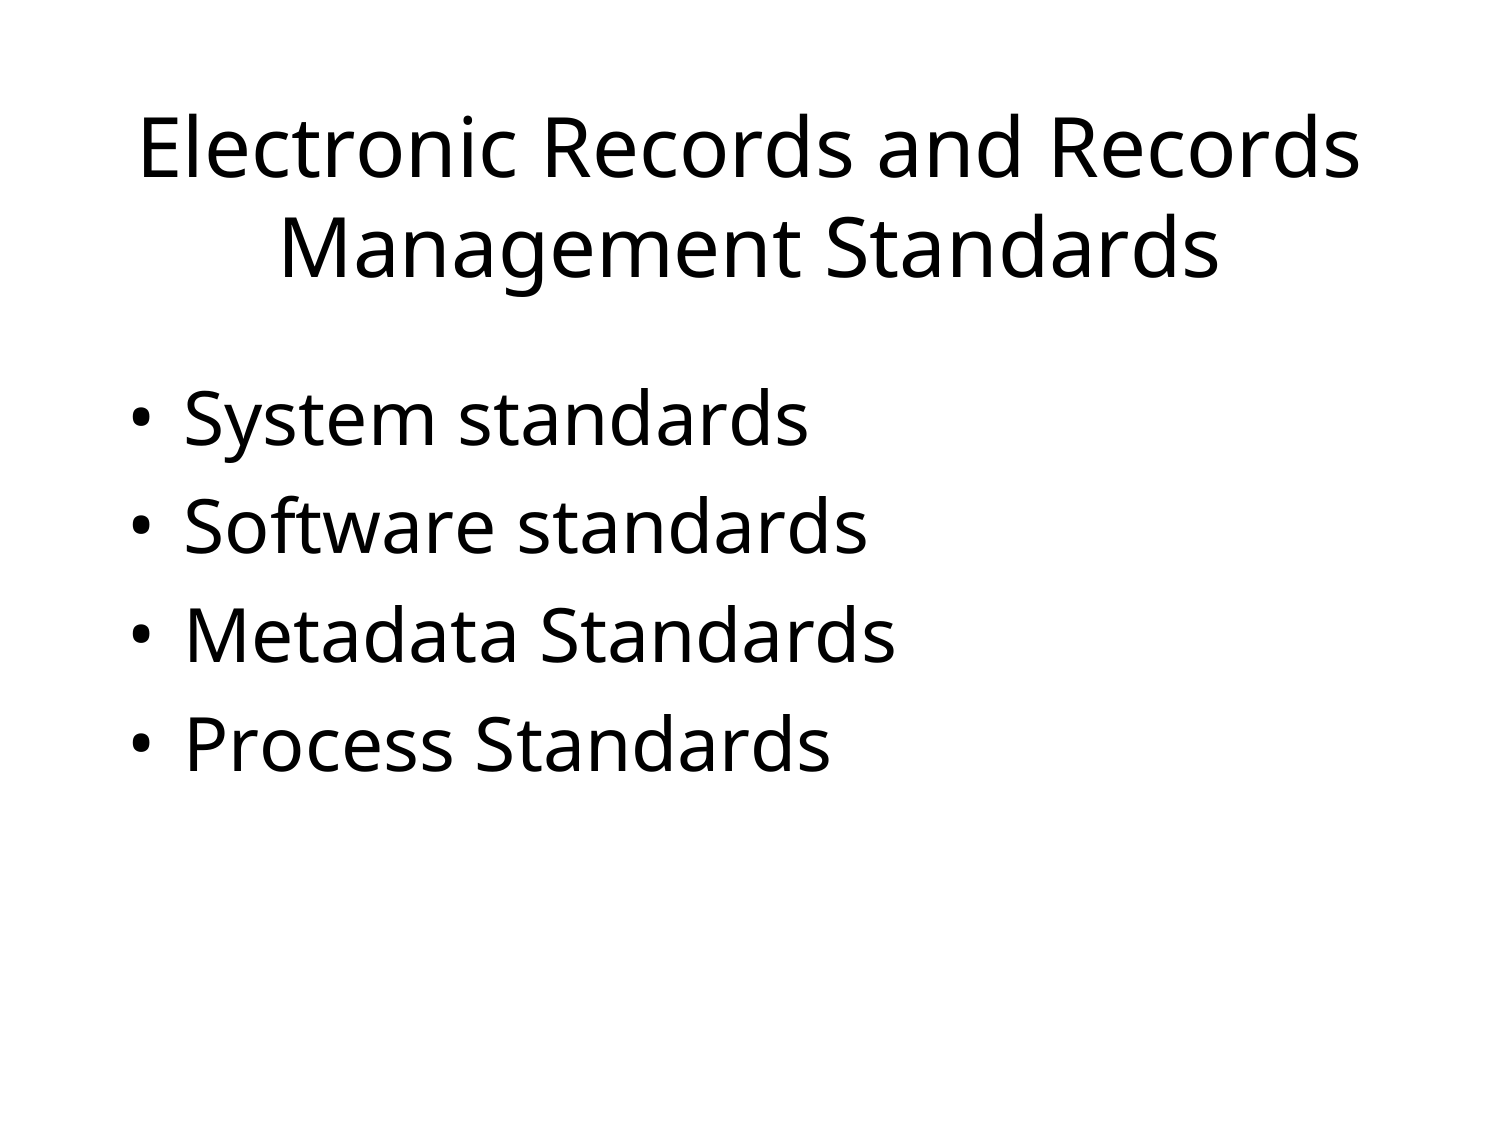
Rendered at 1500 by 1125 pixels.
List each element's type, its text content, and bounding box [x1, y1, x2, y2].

text_box Electronic Records and Records Management Standards [112, 99, 1388, 288]
text_box System standards Software standards Metadata Standards Process Standards [112, 362, 1388, 1038]
